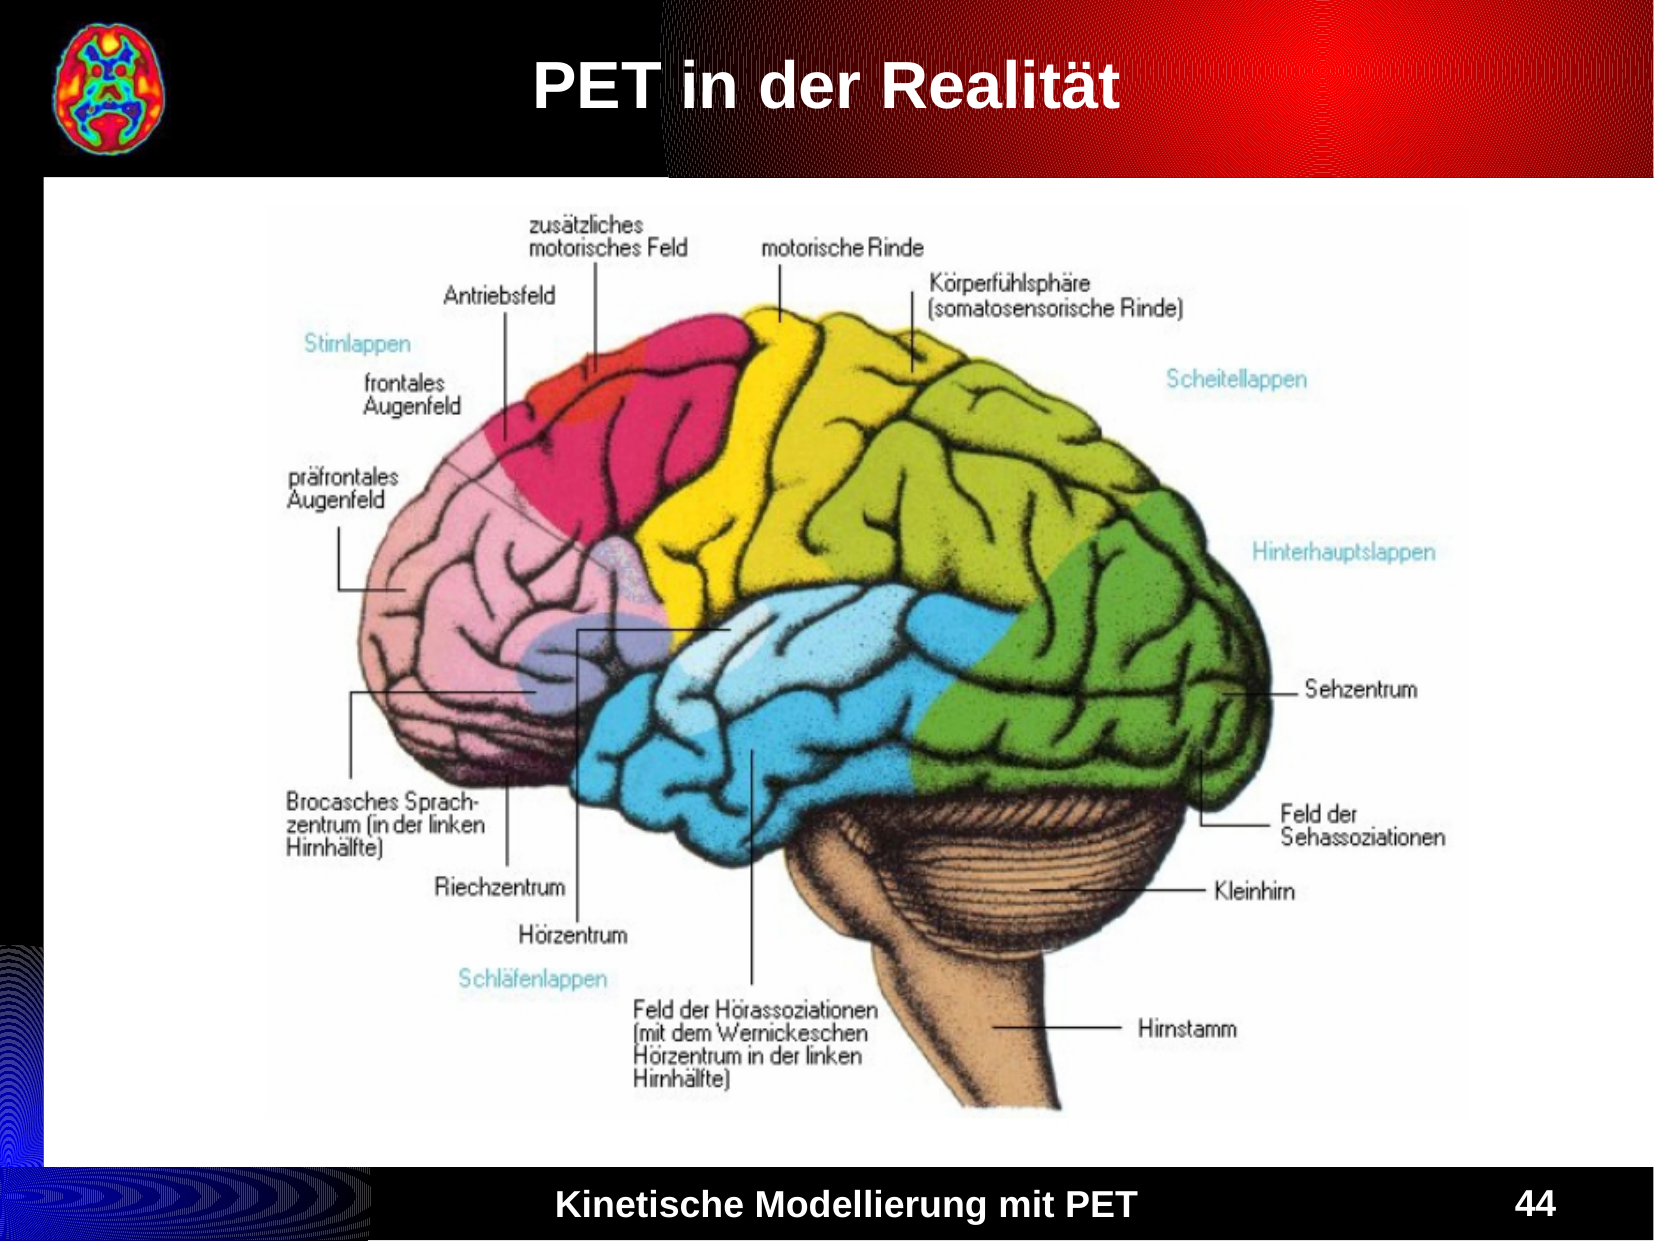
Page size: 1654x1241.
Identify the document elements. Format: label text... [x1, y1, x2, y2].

picture [236, 206, 1469, 1126]
picture [51, 17, 115, 160]
title PET in der Realität [115, 11, 1539, 160]
text_box [0, 0, 1654, 1241]
text_box Kinetische Modellierung mit PET [512, 1176, 1182, 1235]
text_box 55 [1422, 1175, 1649, 1234]
